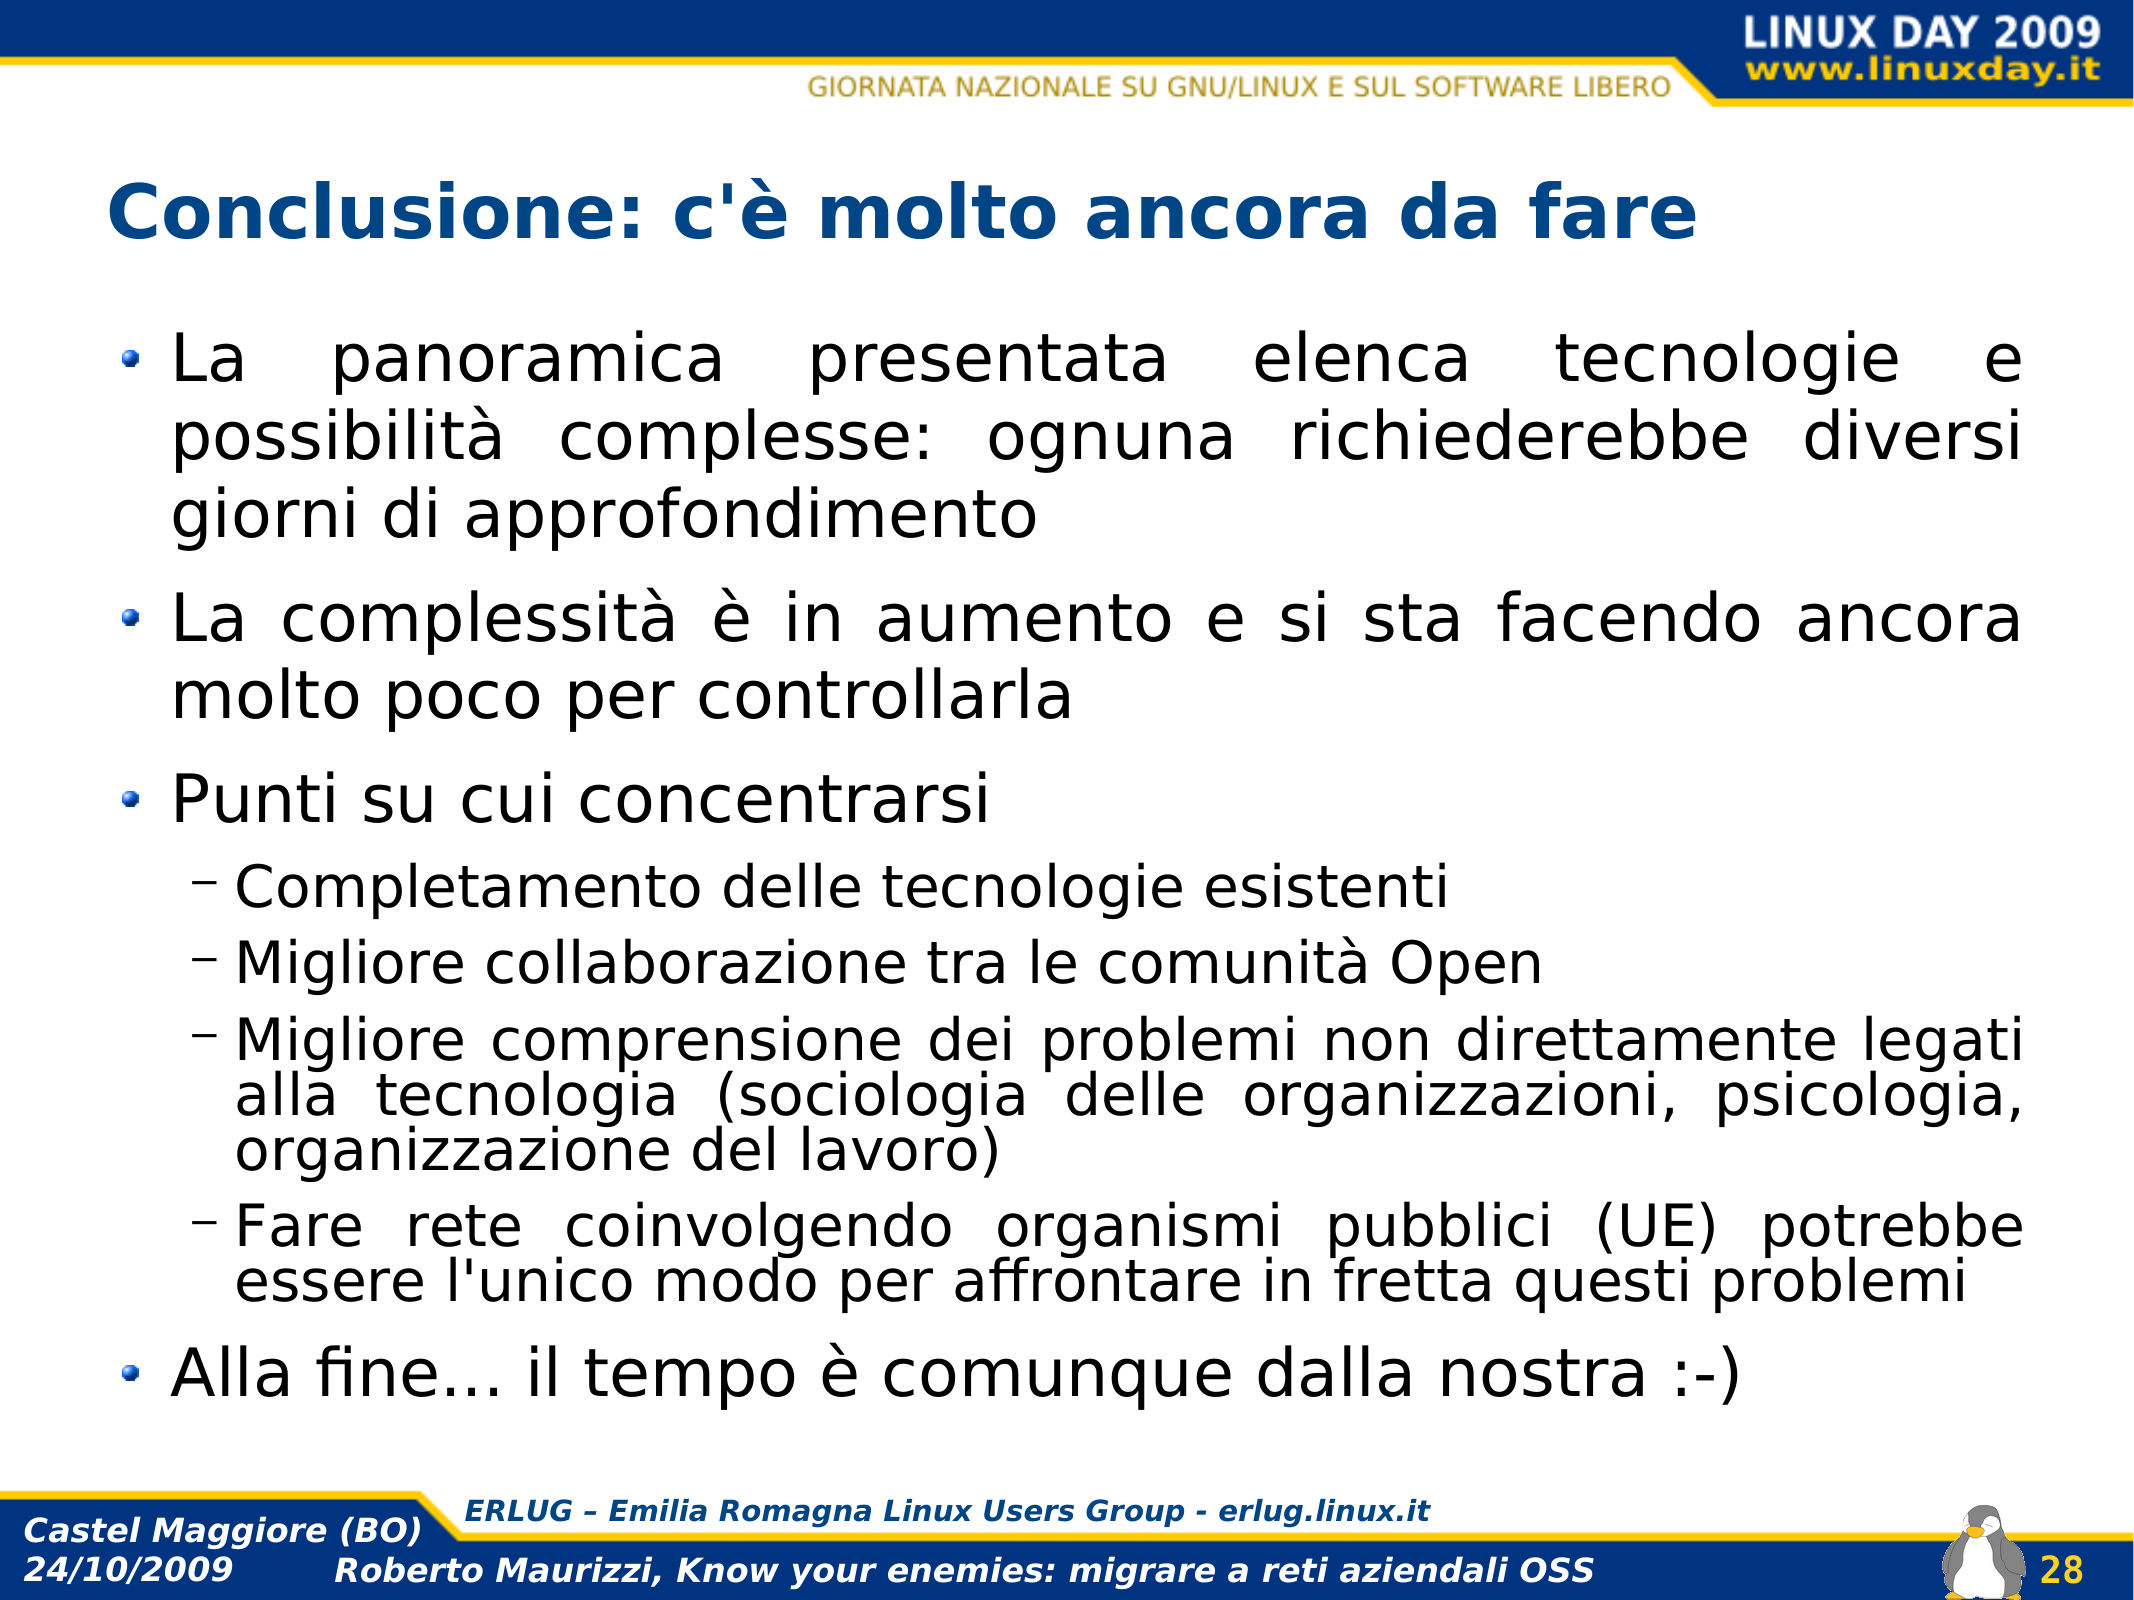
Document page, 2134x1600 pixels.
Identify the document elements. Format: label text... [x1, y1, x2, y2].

list La panoramica presentata elenca tecnologie e possibilità complesse: ognuna richiederebbe diversi giorni di approfondimento La complessità è in aumento e si sta facendo ancora molto poco per controllarla Punti su cui concentrarsi Completamento delle tecnologie esistenti Migliore collaborazione tra le comunità Open Migliore comprensione dei problemi non direttamente legati alla tecnologia (sociologia delle organizzazioni, psicologia, organizzazione del lavoro) Fare rete coinvolgendo organismi pubblici (UE) potrebbe essere l'unico modo per affrontare in fretta questi problemi Alla fine... il tempo è comunque dalla nostra :-) [106, 319, 2027, 1441]
picture [0, 0, 2134, 1600]
title Conclusione: c'è molto ancora da fare [106, 159, 2080, 267]
